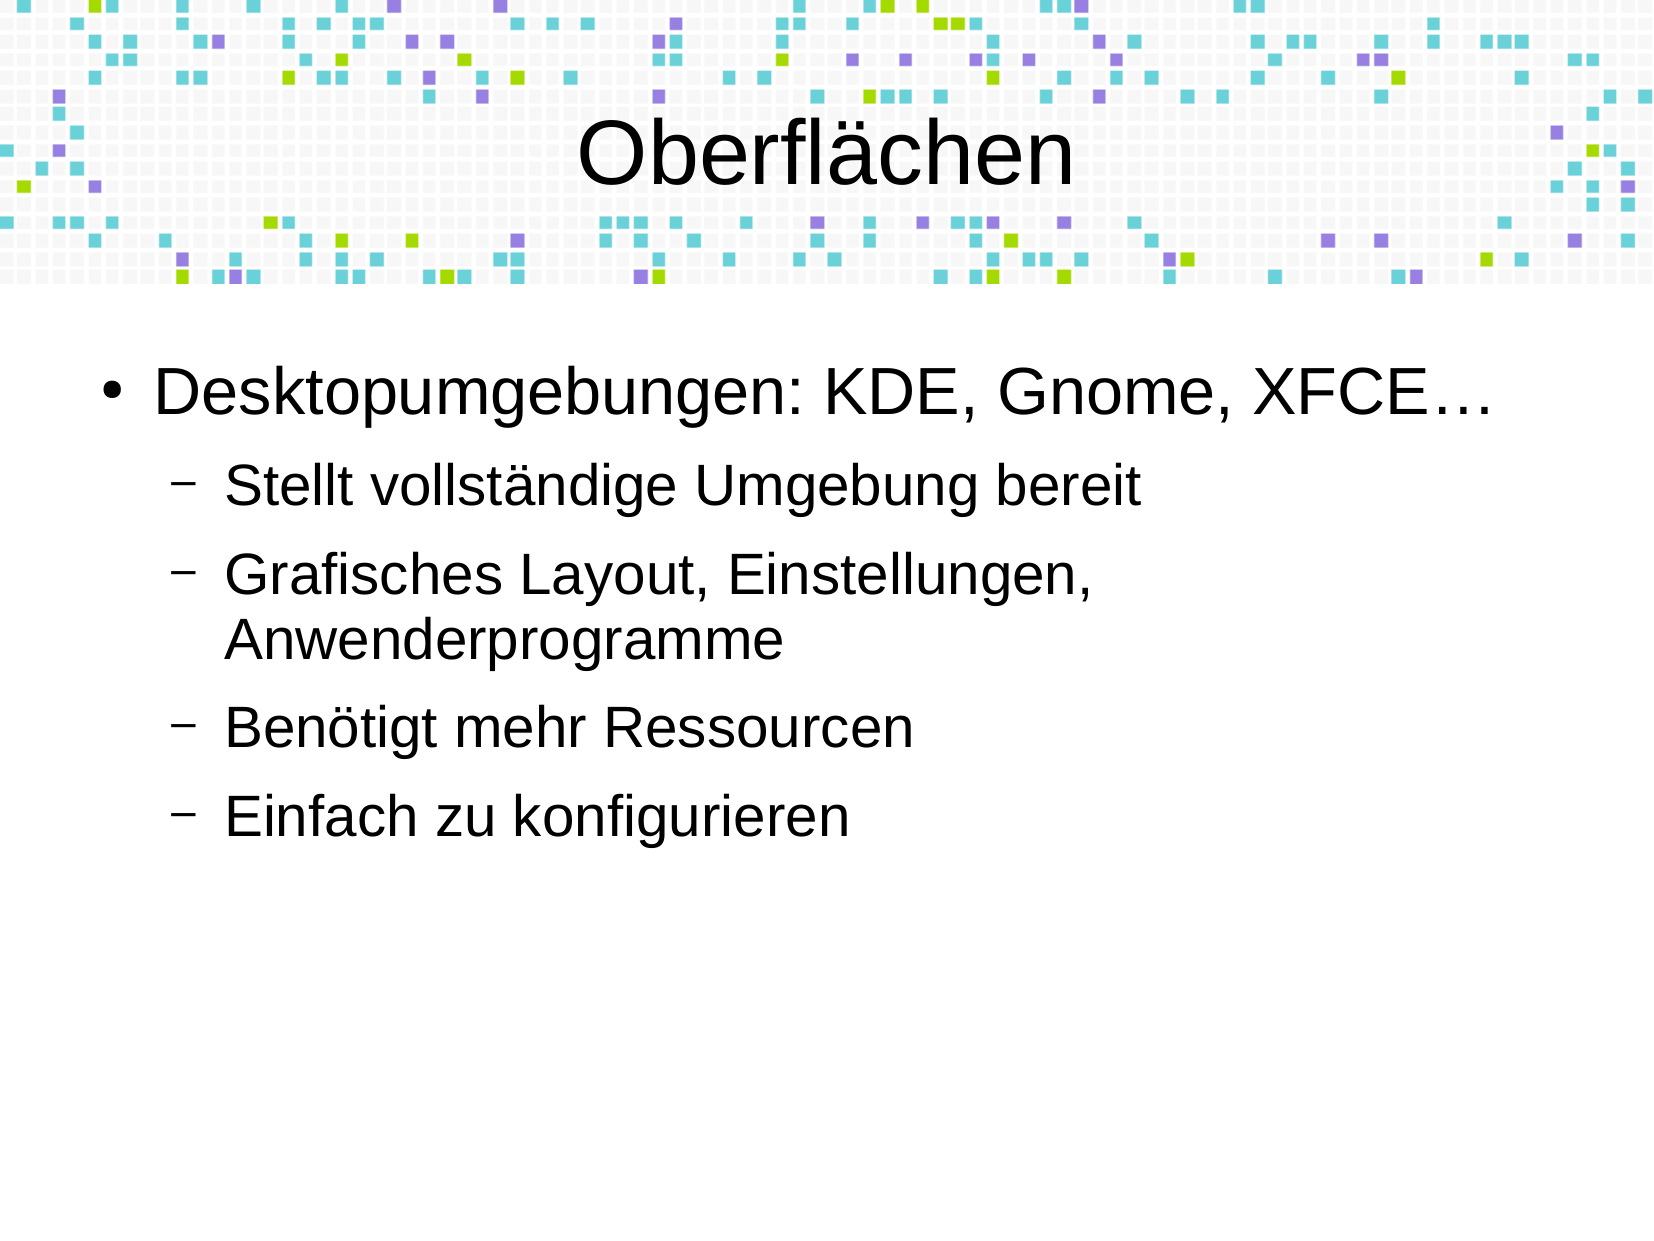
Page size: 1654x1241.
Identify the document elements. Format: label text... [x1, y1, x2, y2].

list Desktopumgebungen: KDE, Gnome, XFCE… Stellt vollständige Umgebung bereit Grafisches Layout, Einstellungen, Anwenderprogramme Benötigt mehr Ressourcen Einfach zu konfigurieren [82, 354, 1571, 1010]
title Oberflächen [82, 49, 1571, 257]
picture [0, 0, 1654, 284]
